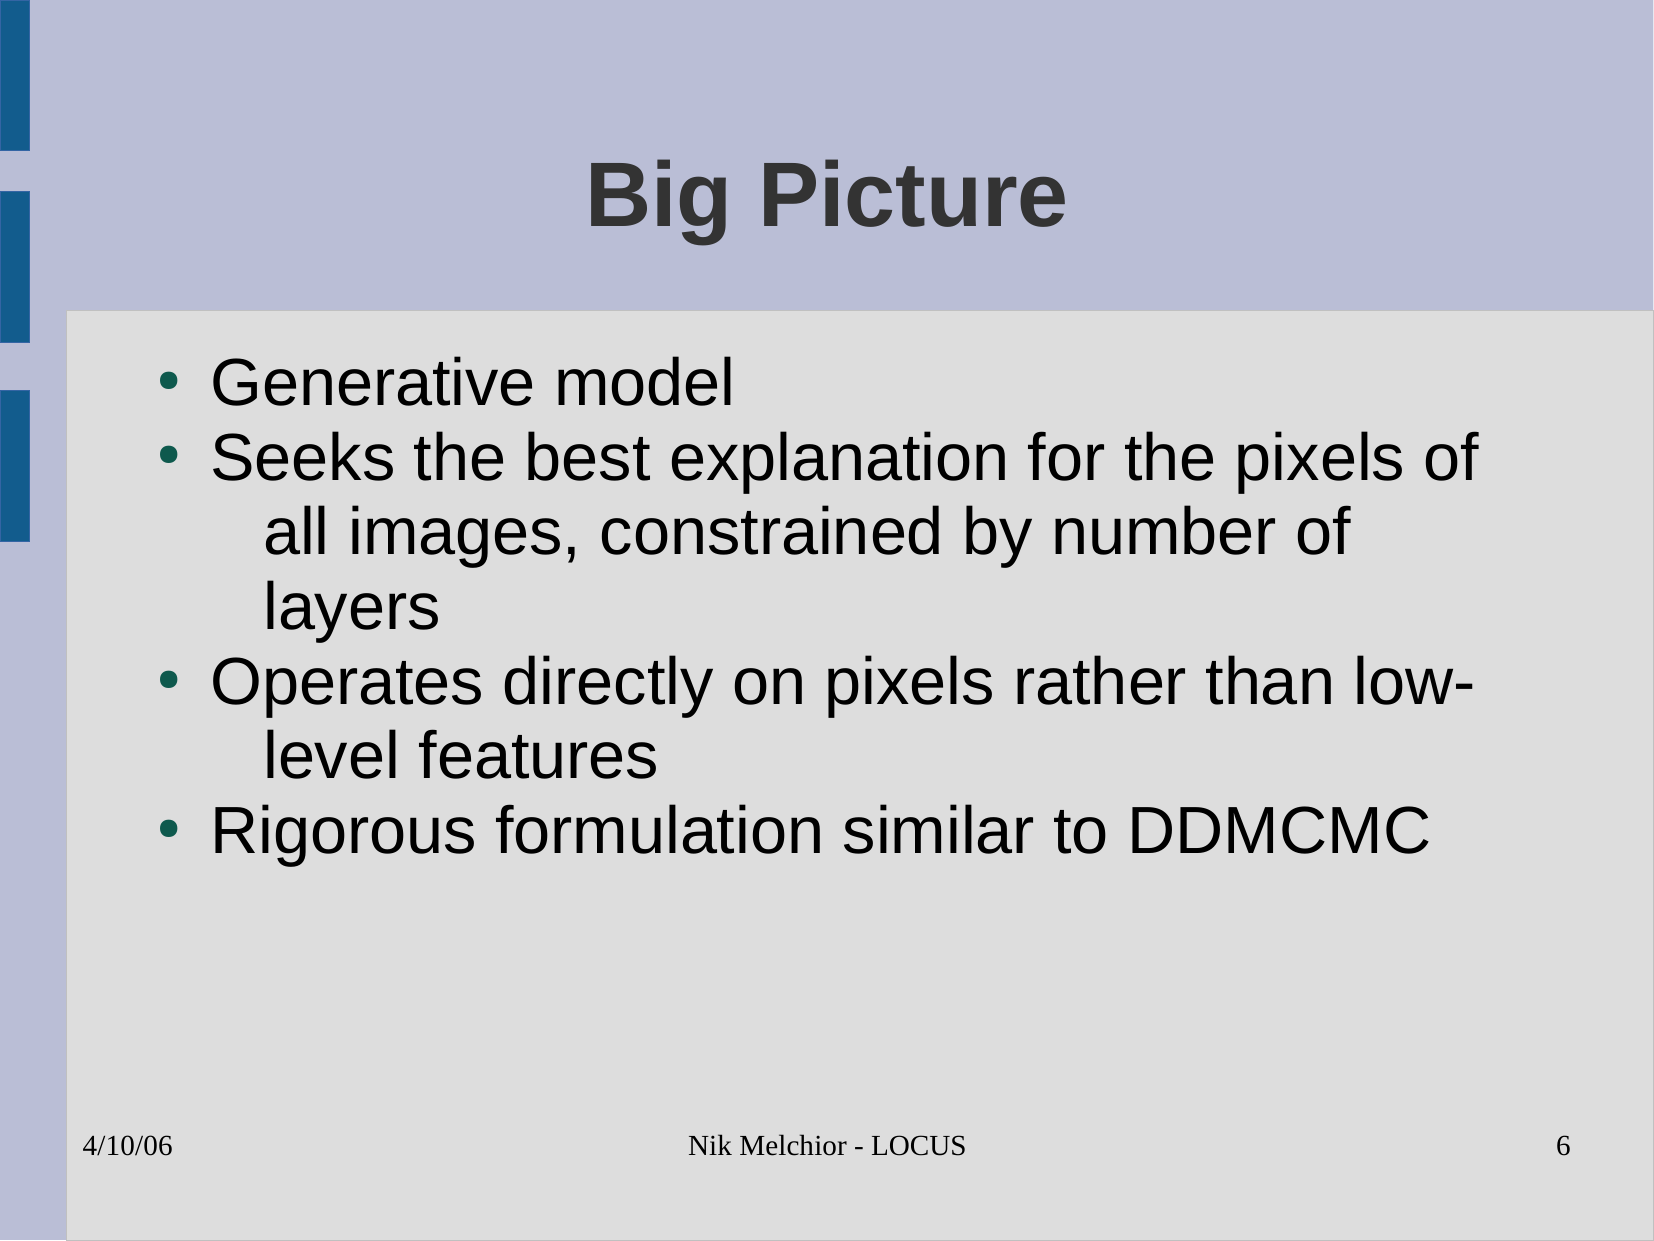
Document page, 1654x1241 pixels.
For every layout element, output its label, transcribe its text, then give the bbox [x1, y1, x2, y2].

title Big Picture [121, 91, 1534, 299]
list Generative model Seeks the best explanation for the pixels of all images, constrained by number of layers Operates directly on pixels rather than low-level features Rigorous formulation similar to DDMCMC [121, 344, 1534, 1127]
